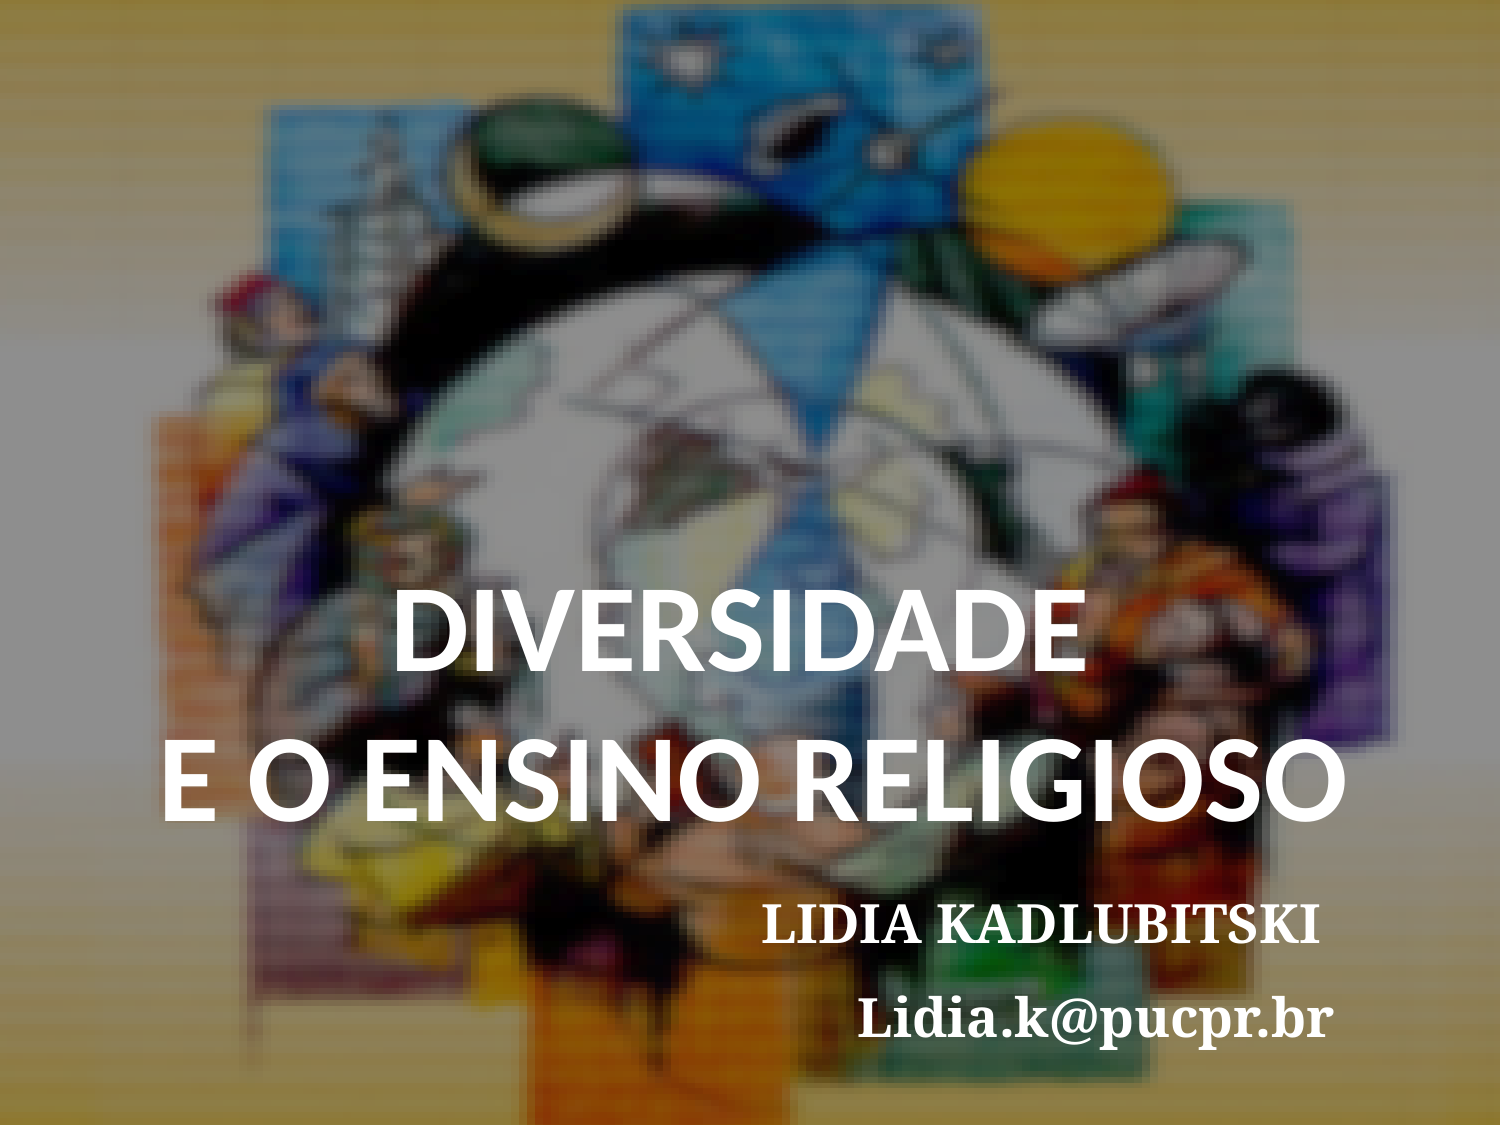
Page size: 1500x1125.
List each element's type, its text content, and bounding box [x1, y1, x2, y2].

list LIDIA KADLUBITSKI Lidia.k@pucpr.br [0, 881, 1350, 1125]
picture [0, 0, 1500, 1125]
title DIVERSIDADE E O ENSINO RELIGIOSO [64, 538, 1415, 727]
